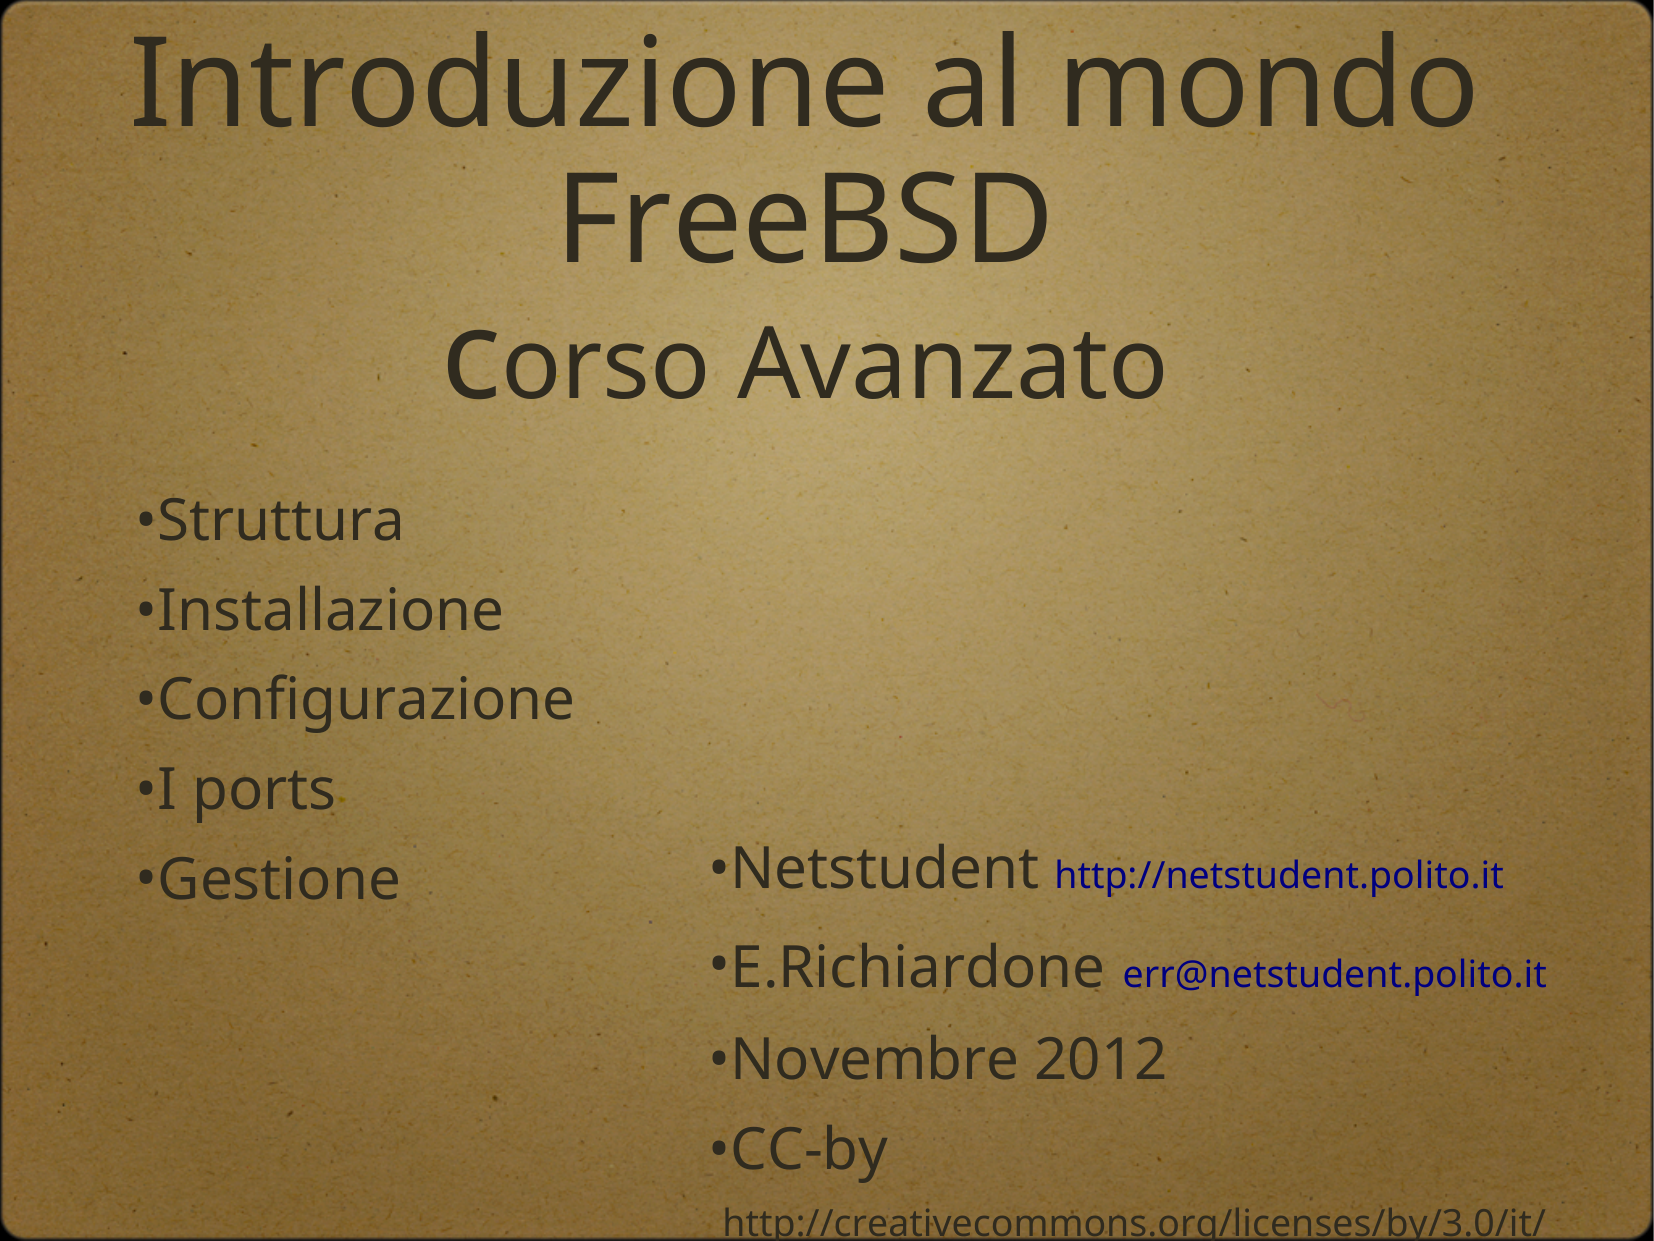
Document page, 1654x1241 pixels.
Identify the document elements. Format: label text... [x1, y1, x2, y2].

title Introduzione al mondo FreeBSD corso Avanzato [118, 29, 1493, 414]
picture [0, 0, 1654, 1241]
list Struttura Installazione Configurazione I ports Gestione [135, 478, 815, 1188]
list Netstudent http://netstudent.polito.it E.Richiardone err@netstudent.polito.it Novembre 2012 CC-by http://creativecommons.org/licenses/by/3.0/it/ [708, 826, 1654, 1241]
